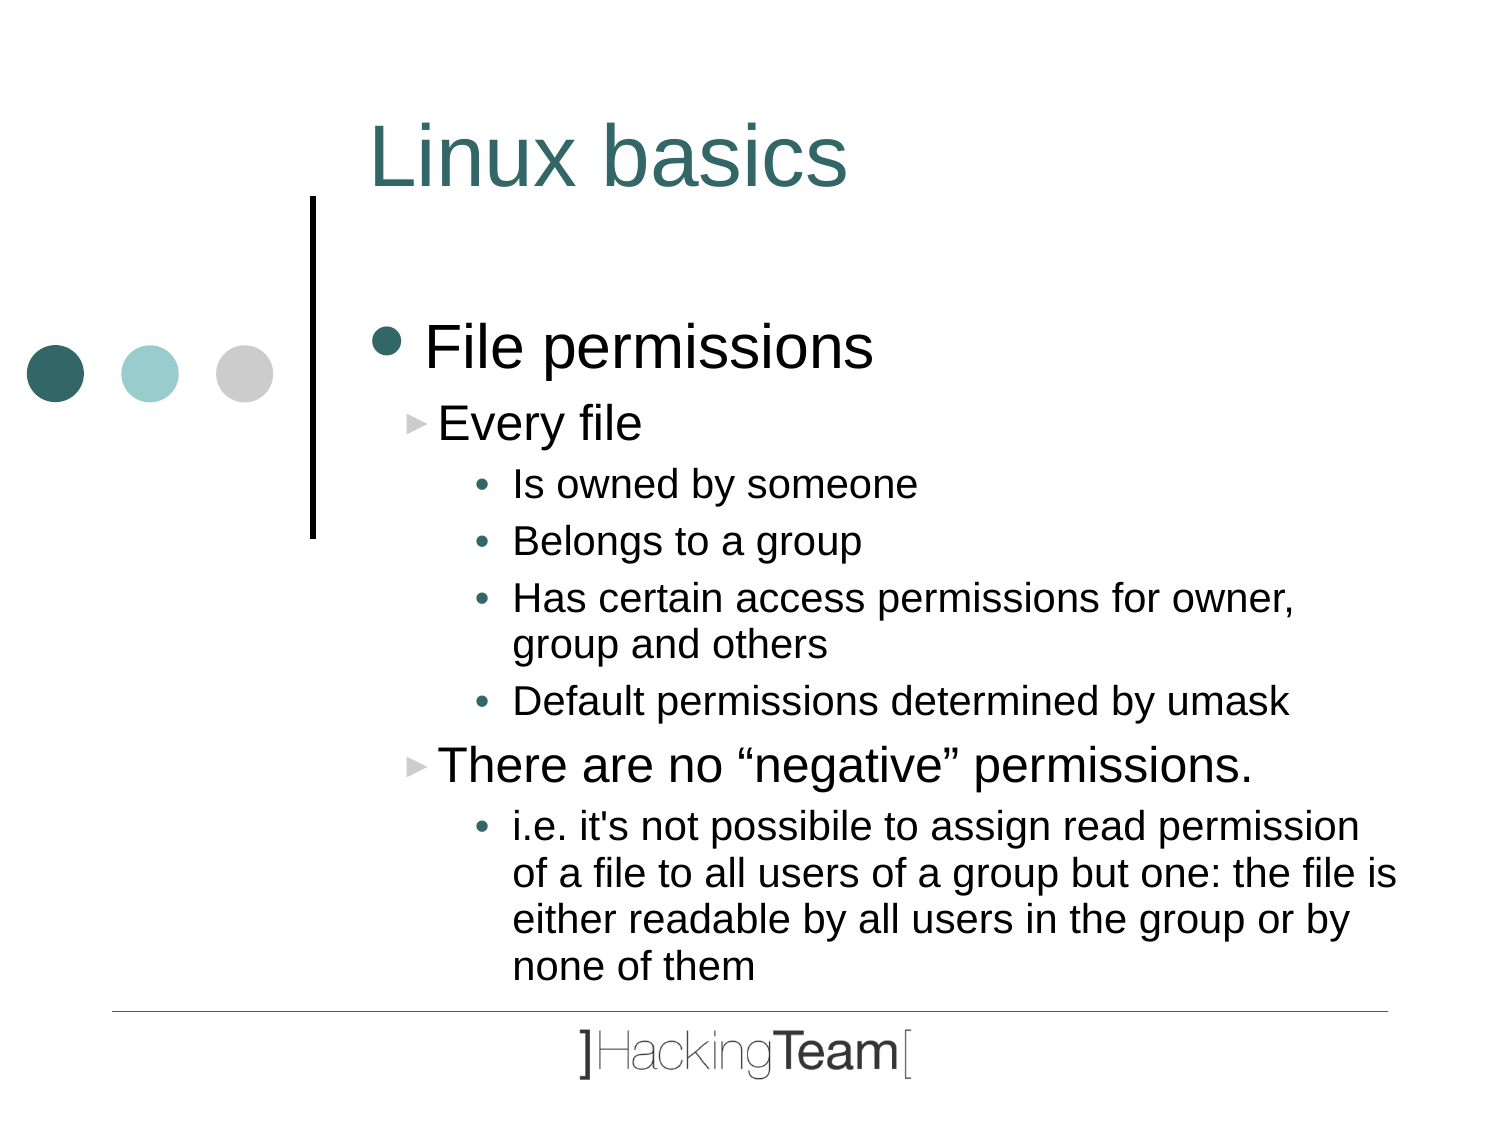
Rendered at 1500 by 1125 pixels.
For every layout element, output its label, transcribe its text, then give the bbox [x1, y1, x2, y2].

title Linux basics [249, 38, 1401, 275]
picture [574, 1041, 916, 1084]
list File permissions Every file Is owned by someone Belongs to a group Has certain access permissions for owner, group and others Default permissions determined by umask There are no “negative” permissions. i.e. it's not possibile to assign read permission of a file to all users of a group but one: the file is either readable by all users in the group or by none of them [249, 312, 1401, 1041]
